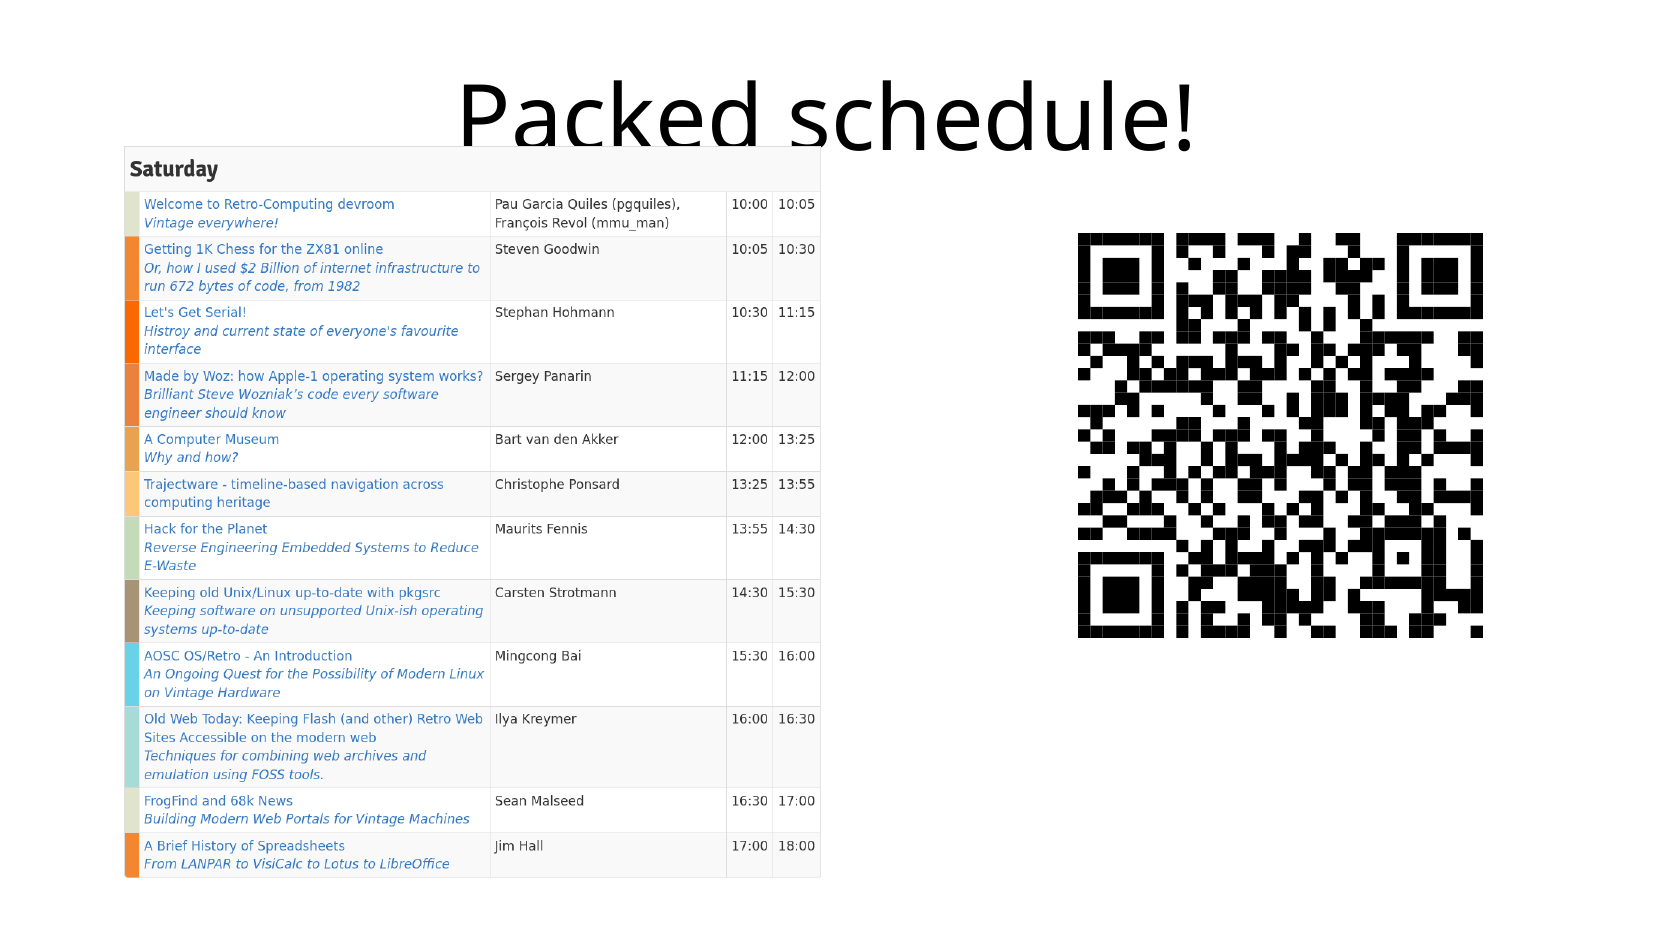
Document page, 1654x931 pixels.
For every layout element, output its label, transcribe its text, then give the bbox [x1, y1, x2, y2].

picture [1027, 182, 1534, 689]
title Packed schedule! [82, 37, 1571, 193]
picture [124, 146, 821, 878]
